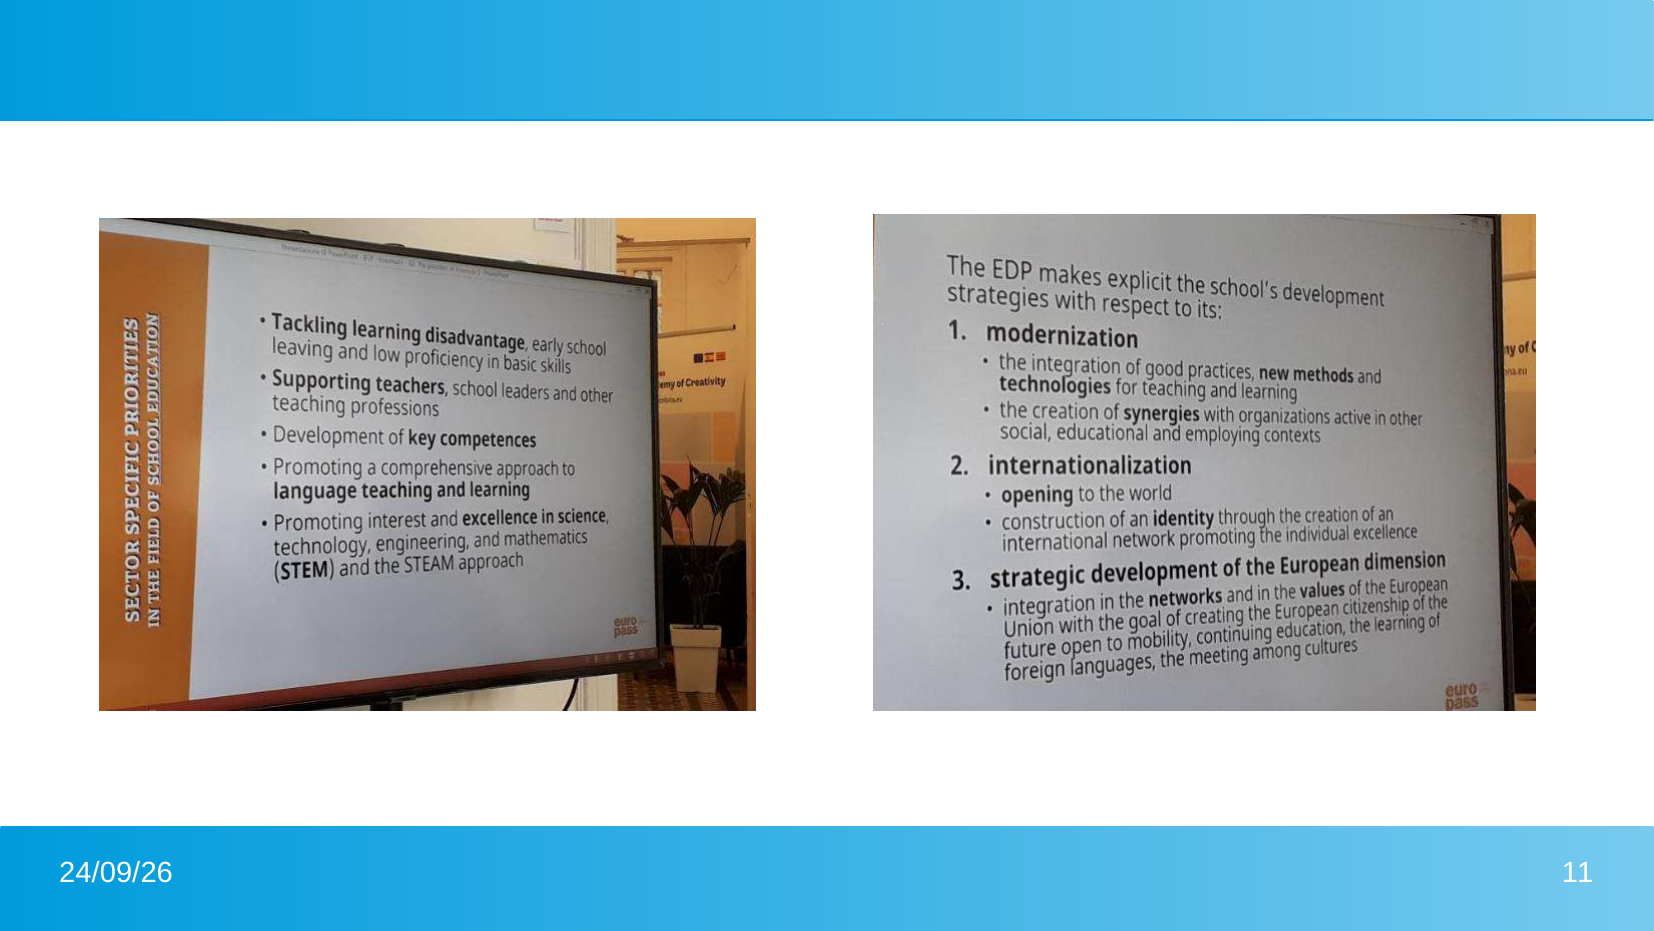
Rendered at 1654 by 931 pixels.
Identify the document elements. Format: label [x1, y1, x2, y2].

picture [873, 214, 1536, 711]
picture [99, 218, 756, 711]
